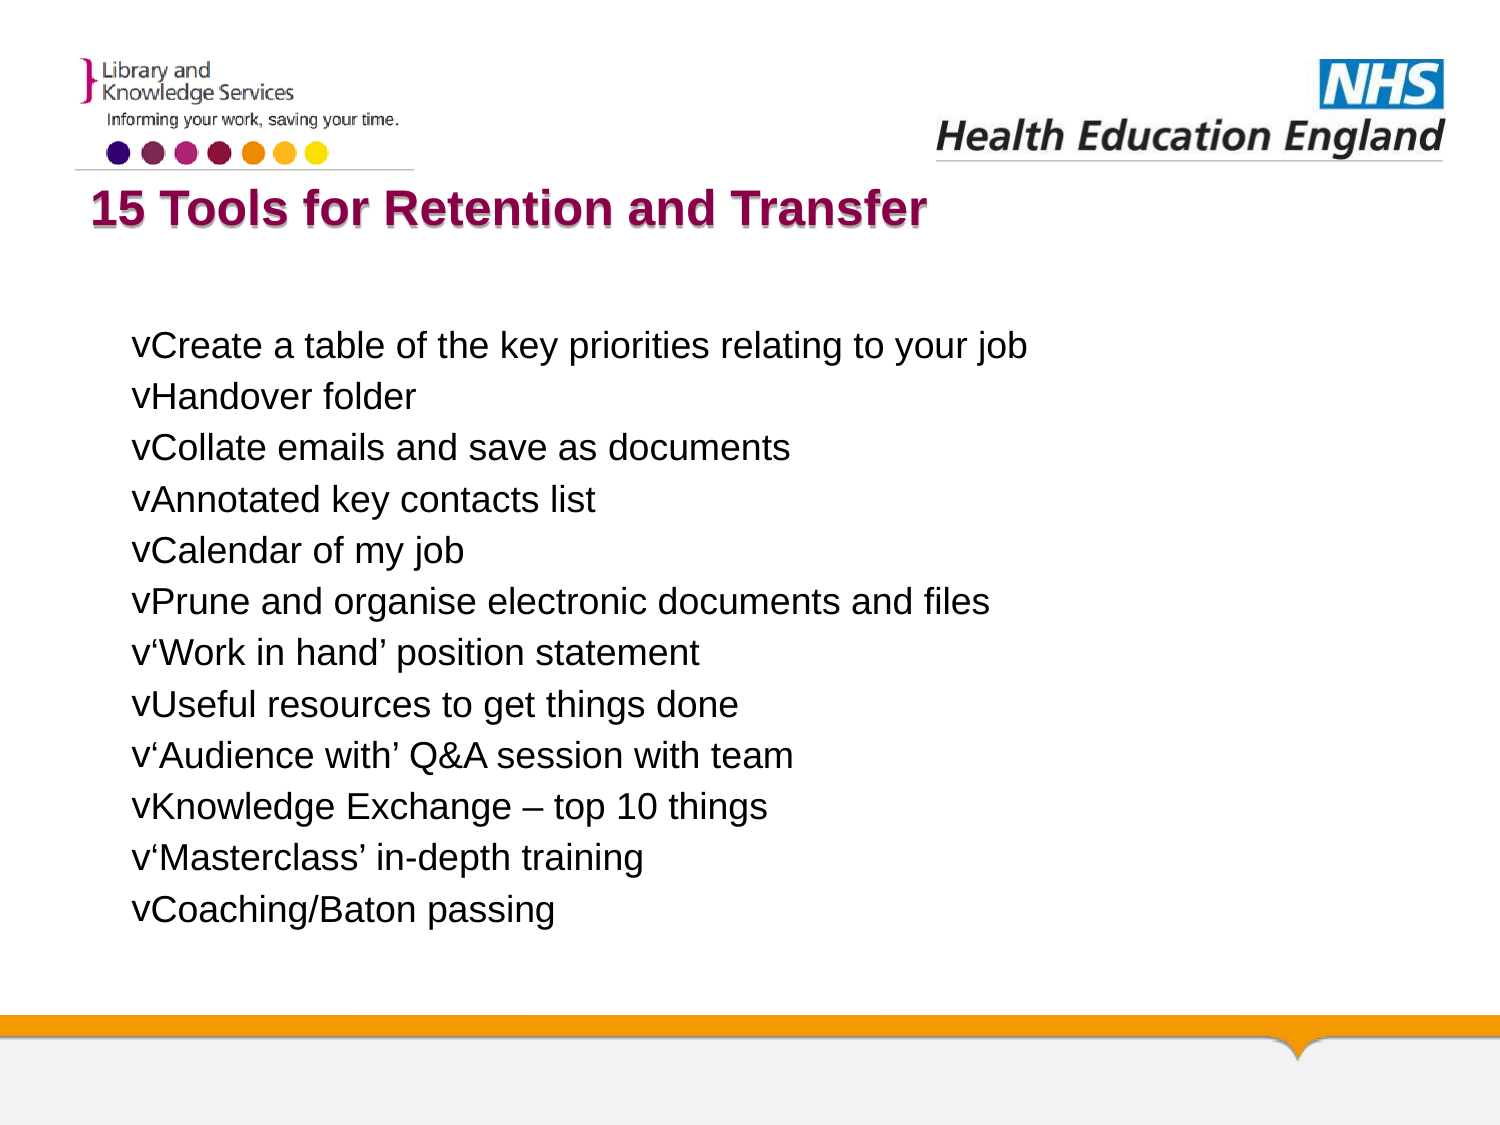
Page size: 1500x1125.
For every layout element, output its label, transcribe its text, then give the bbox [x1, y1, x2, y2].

title 15 Tools for Retention and Transfer [108, 203, 1384, 316]
picture [75, 54, 416, 169]
text_box Create a table of the key priorities relating to your job Handover folder Collate emails and save as documents Annotated key contacts list Calendar of my job Prune and organise electronic documents and files ‘Work in hand’ position statement Useful resources to get things done ‘Audience with’ Q&A session with team Knowledge Exchange – top 10 things ‘Masterclass’ in-depth training Coaching/Baton passing [116, 313, 1188, 944]
